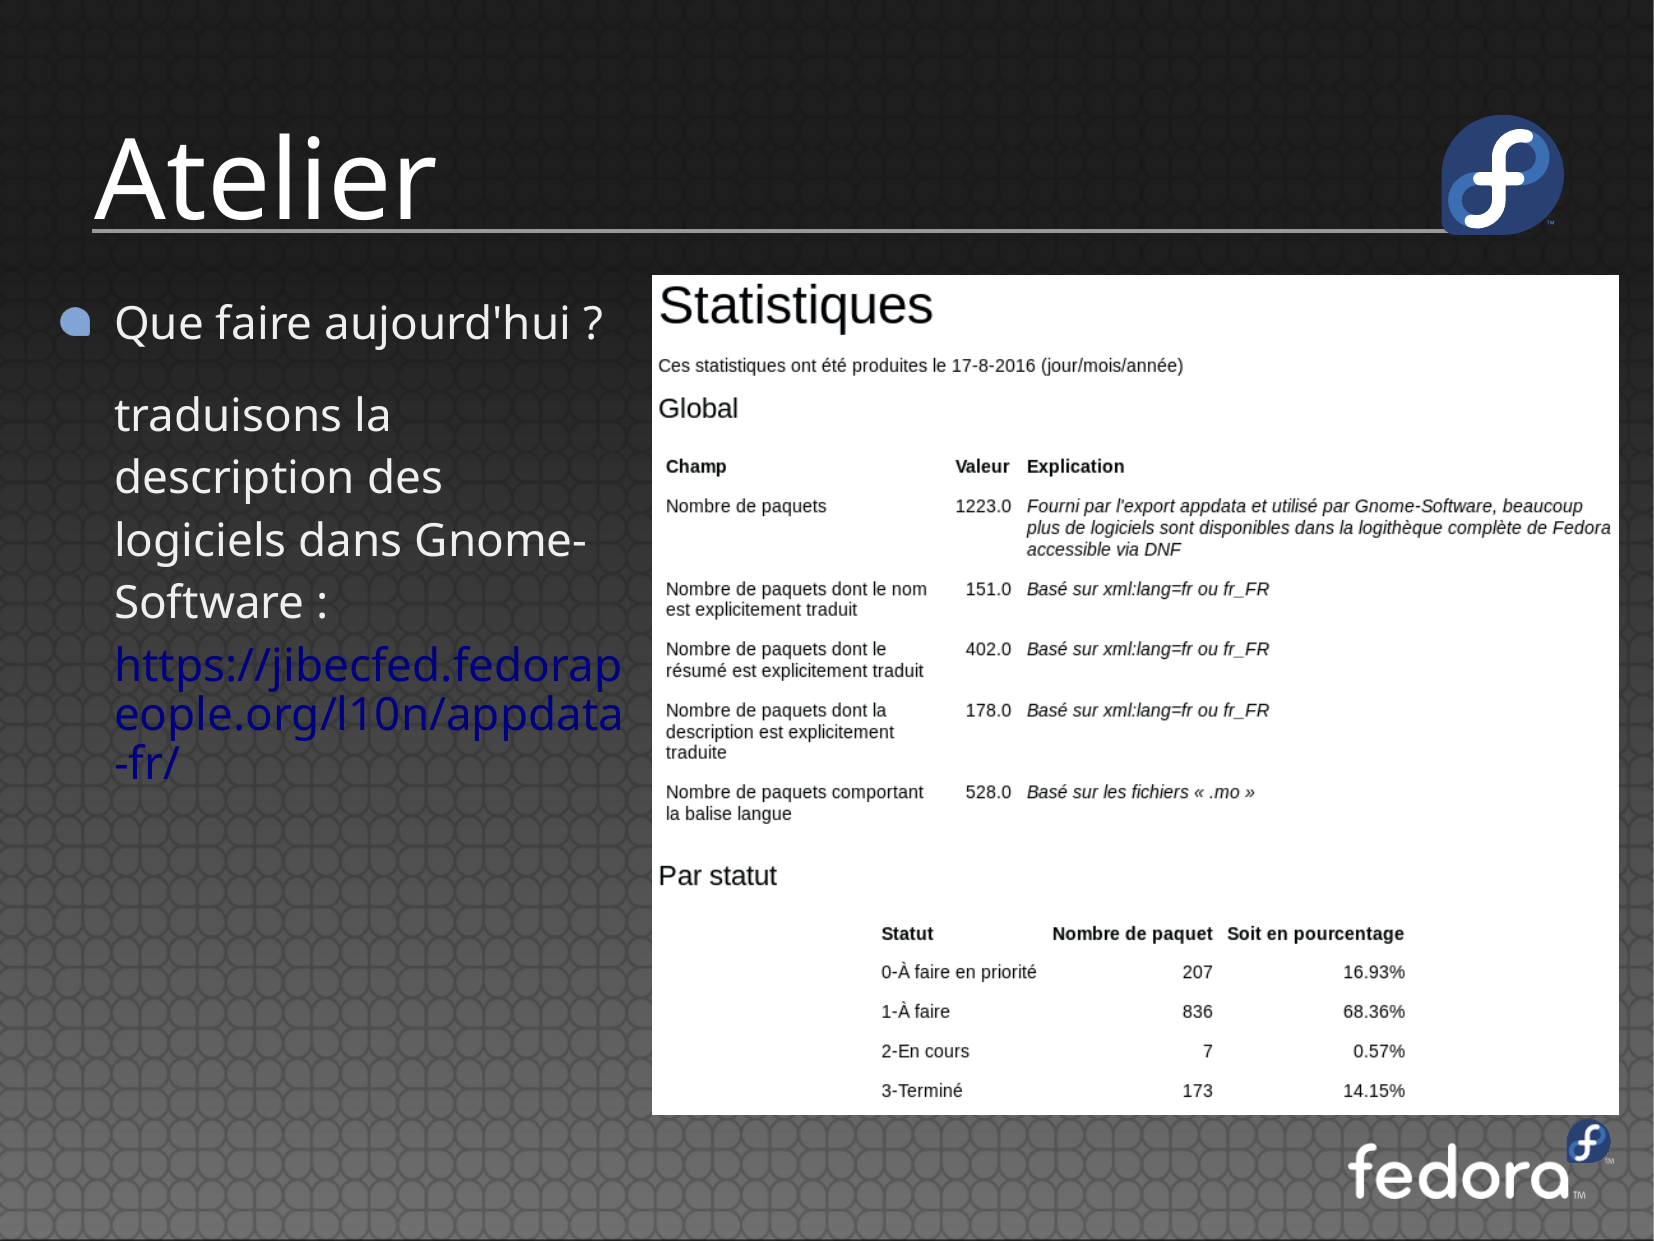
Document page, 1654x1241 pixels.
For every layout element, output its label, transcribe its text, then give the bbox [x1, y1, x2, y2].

picture [0, 0, 1654, 1241]
title Atelier [94, 100, 1426, 251]
list Que faire aujourd'hui ? traduisons la description des logiciels dans Gnome-Software :https://jibecfed.fedorapeople.org/l10n/appdata-fr/ [43, 290, 635, 1094]
